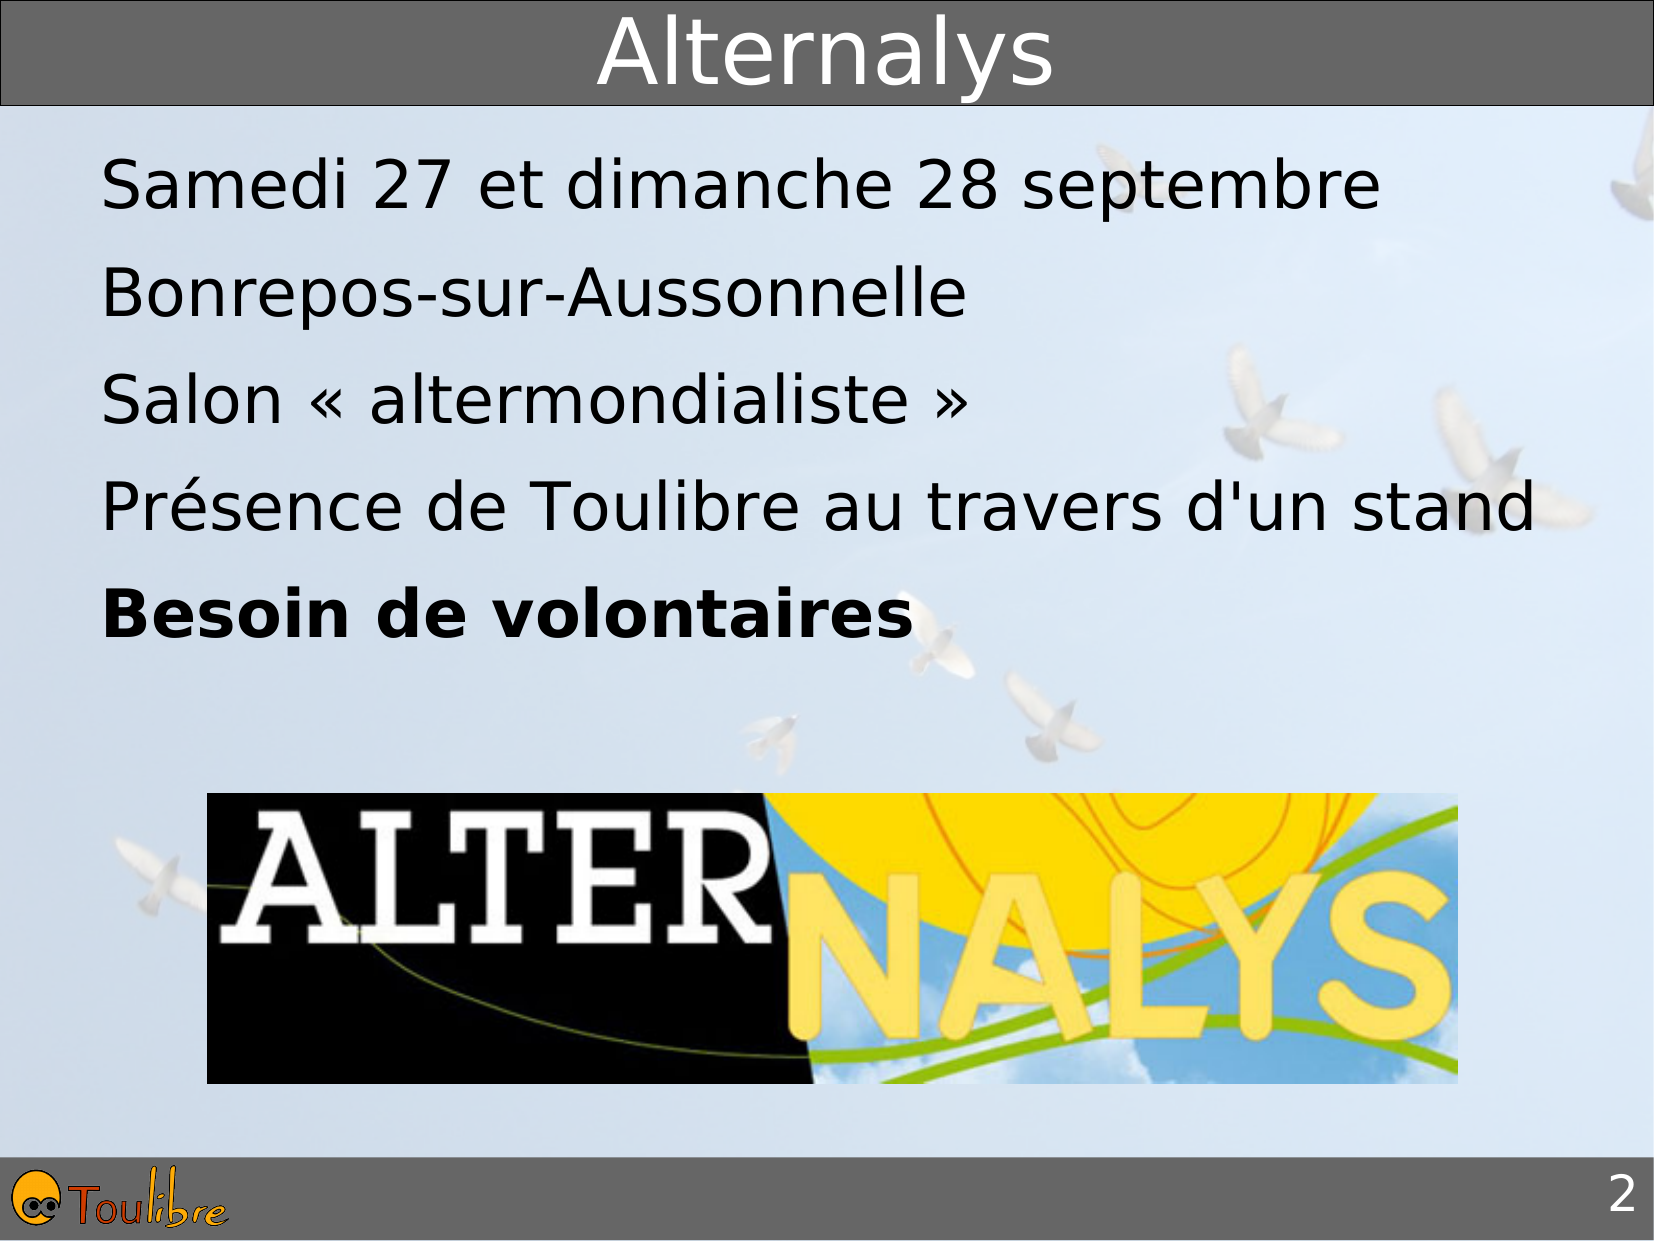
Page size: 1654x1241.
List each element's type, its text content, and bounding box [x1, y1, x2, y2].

title Alternalys [0, 0, 1654, 107]
list Samedi 27 et dimanche 28 septembre Bonrepos-sur-Aussonnelle Salon « altermondialiste » Présence de Toulibre au travers d'un stand Besoin de volontaires [82, 146, 1571, 1094]
picture [207, 793, 1458, 1084]
picture [11, 1165, 229, 1228]
